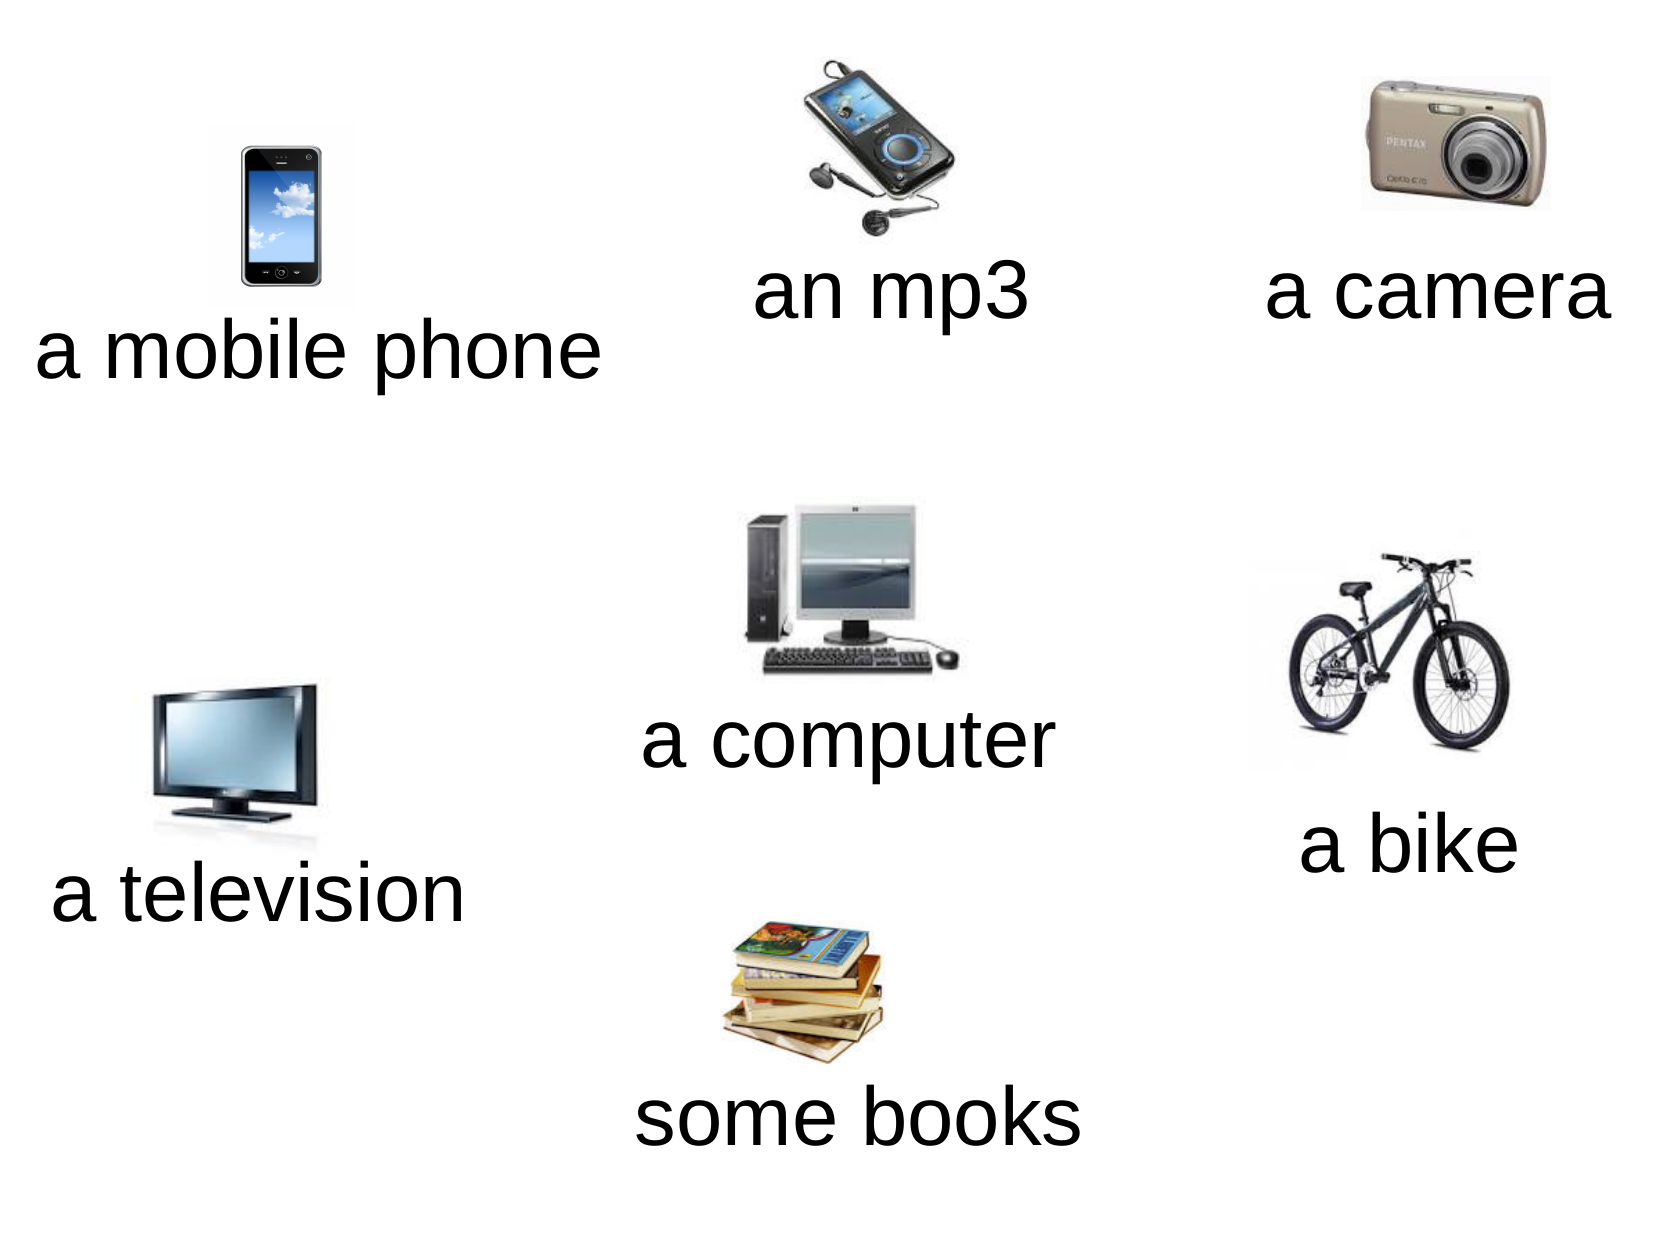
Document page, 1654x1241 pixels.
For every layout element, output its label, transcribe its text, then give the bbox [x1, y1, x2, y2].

picture [208, 123, 355, 295]
picture [737, 496, 969, 684]
picture [1361, 76, 1551, 211]
text_box an mp3 [738, 236, 1046, 345]
picture [1249, 496, 1560, 806]
text_box a television [35, 838, 483, 947]
text_box a camera [1249, 235, 1627, 344]
text_box some books [620, 1062, 1099, 1172]
text_box a computer [625, 685, 1073, 794]
picture [131, 677, 345, 838]
picture [720, 909, 886, 1062]
text_box a bike [1283, 806, 1536, 898]
picture [771, 46, 979, 236]
text_box a mobile phone [19, 295, 638, 408]
